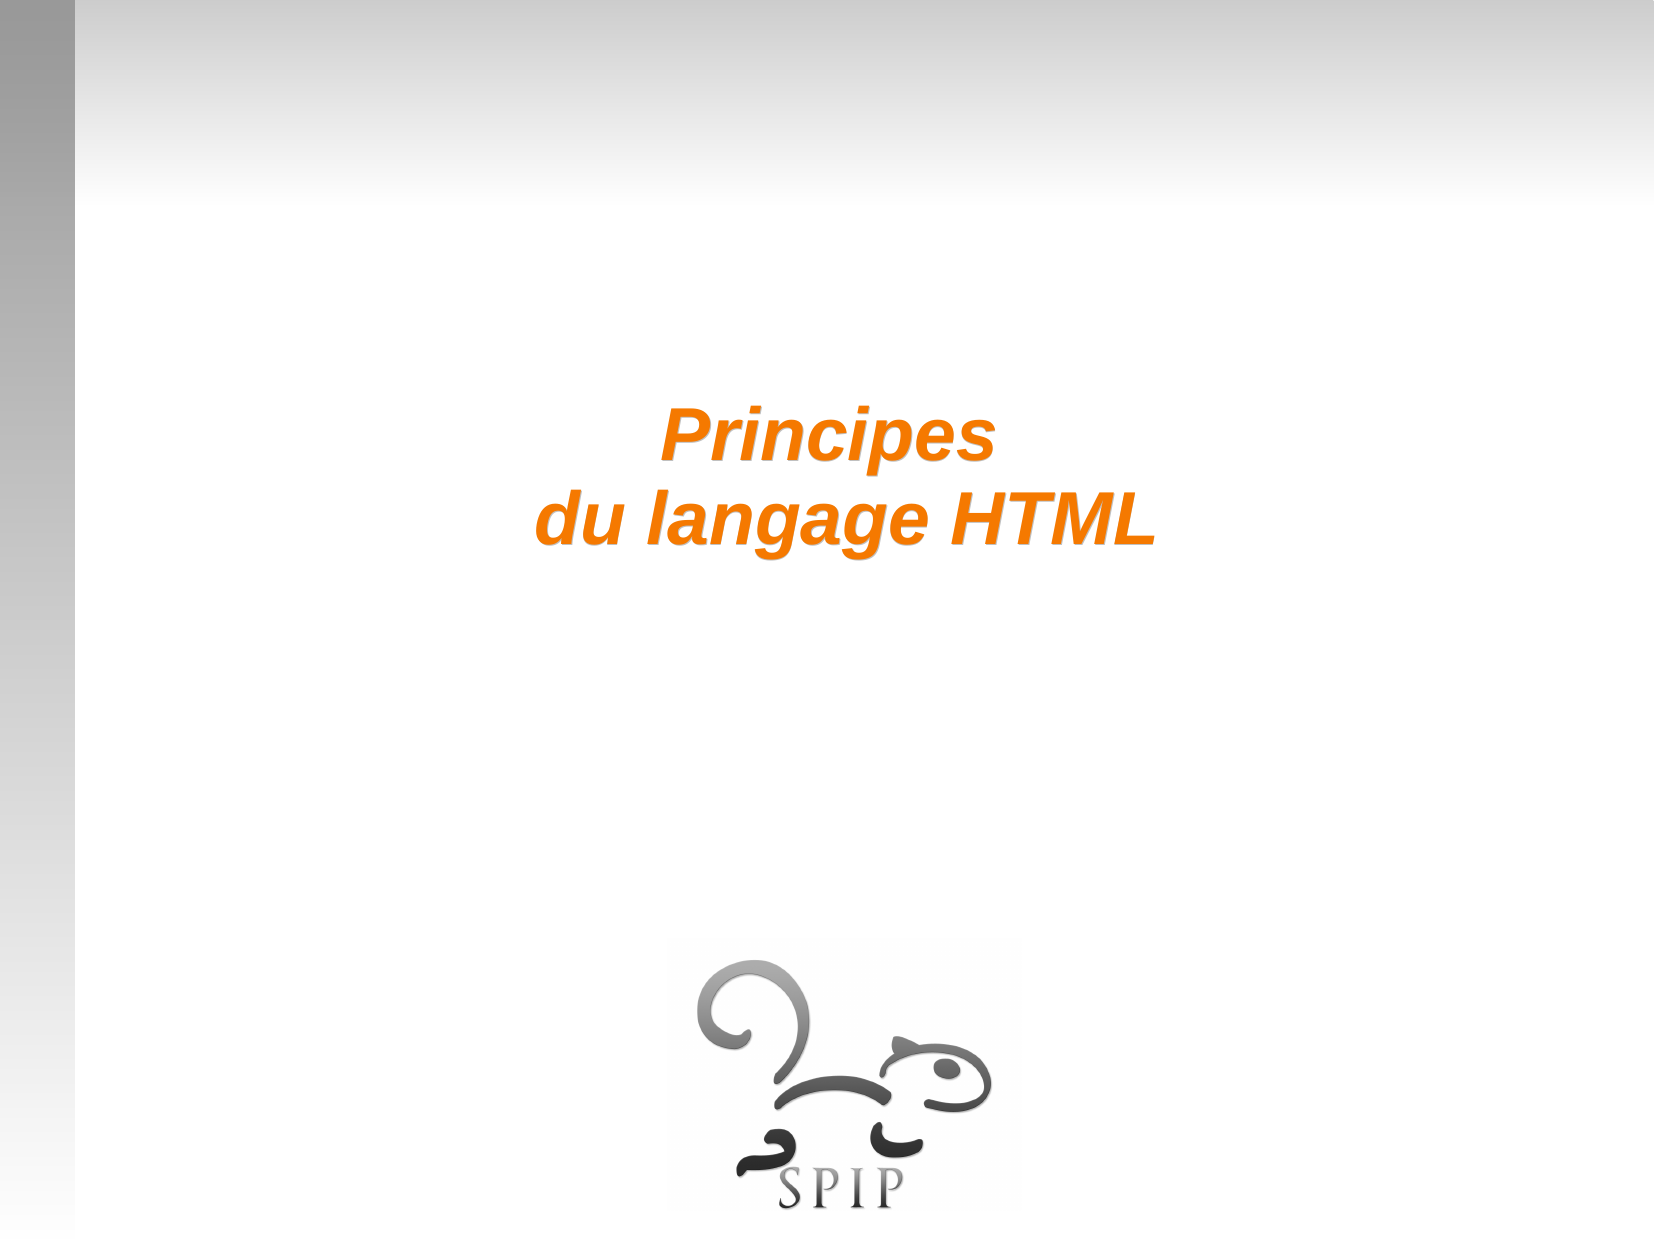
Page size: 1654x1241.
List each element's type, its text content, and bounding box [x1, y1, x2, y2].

picture [667, 938, 1022, 1211]
title Principes du langage HTML [123, 126, 1536, 827]
